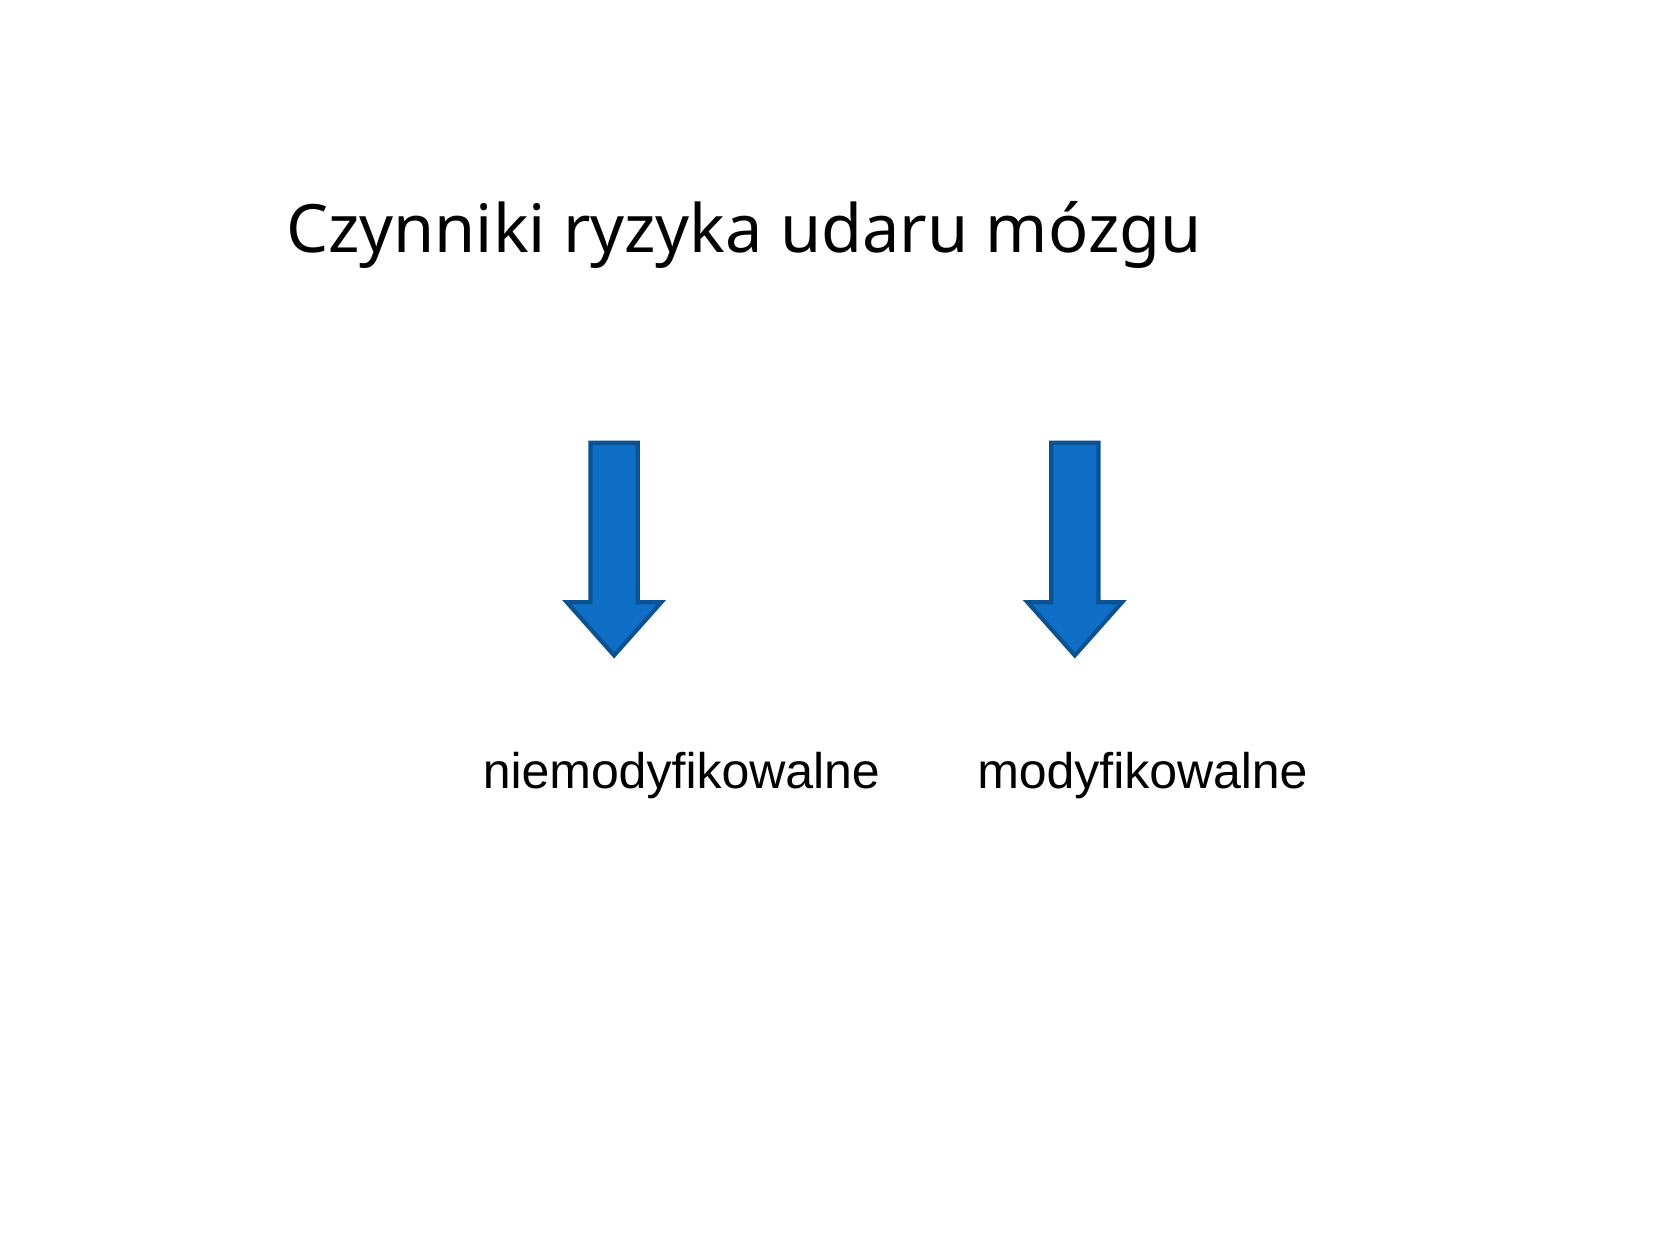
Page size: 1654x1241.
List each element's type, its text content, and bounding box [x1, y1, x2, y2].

text_box [1027, 442, 1123, 656]
text_box [566, 442, 662, 656]
title Czynniki ryzyka udaru mózgu [0, 127, 1489, 334]
list niemodyfikowalne modyfikowalne [271, 738, 1654, 1144]
